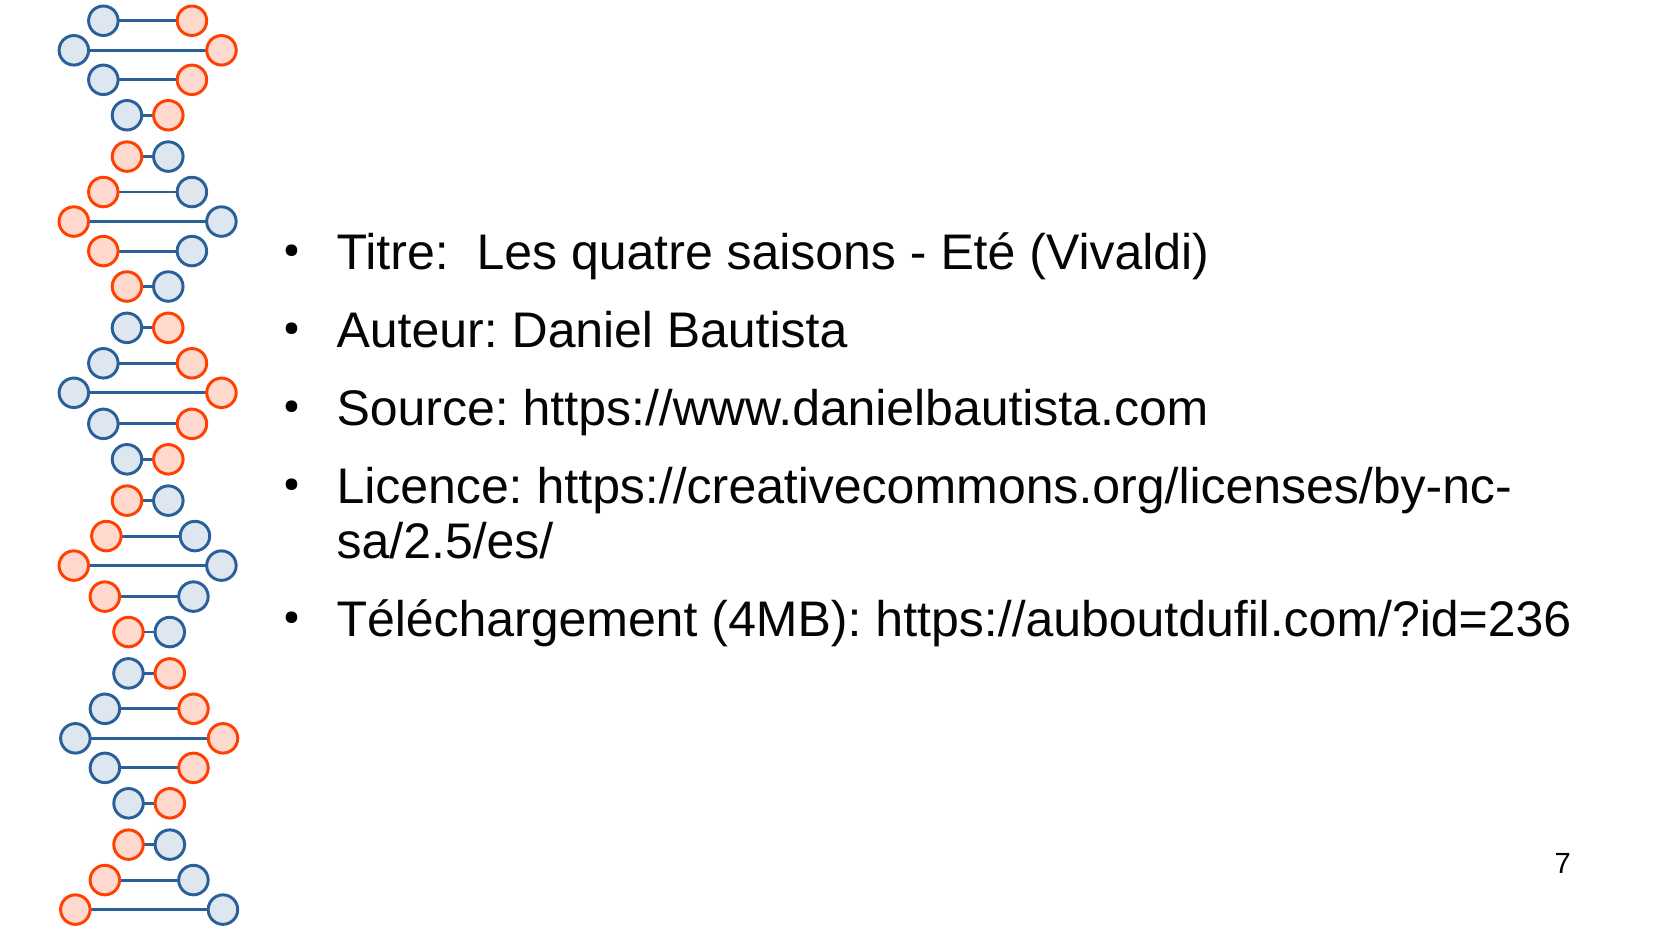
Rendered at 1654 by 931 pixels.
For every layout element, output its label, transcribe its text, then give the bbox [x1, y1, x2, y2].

list Titre: Les quatre saisons - Eté (Vivaldi) Auteur: Daniel Bautista Source: https://www.danielbautista.com Licence: https://creativecommons.org/licenses/by-nc-sa/2.5/es/ Téléchargement (4MB): https://auboutdufil.com/?id=236 [265, 224, 1595, 764]
